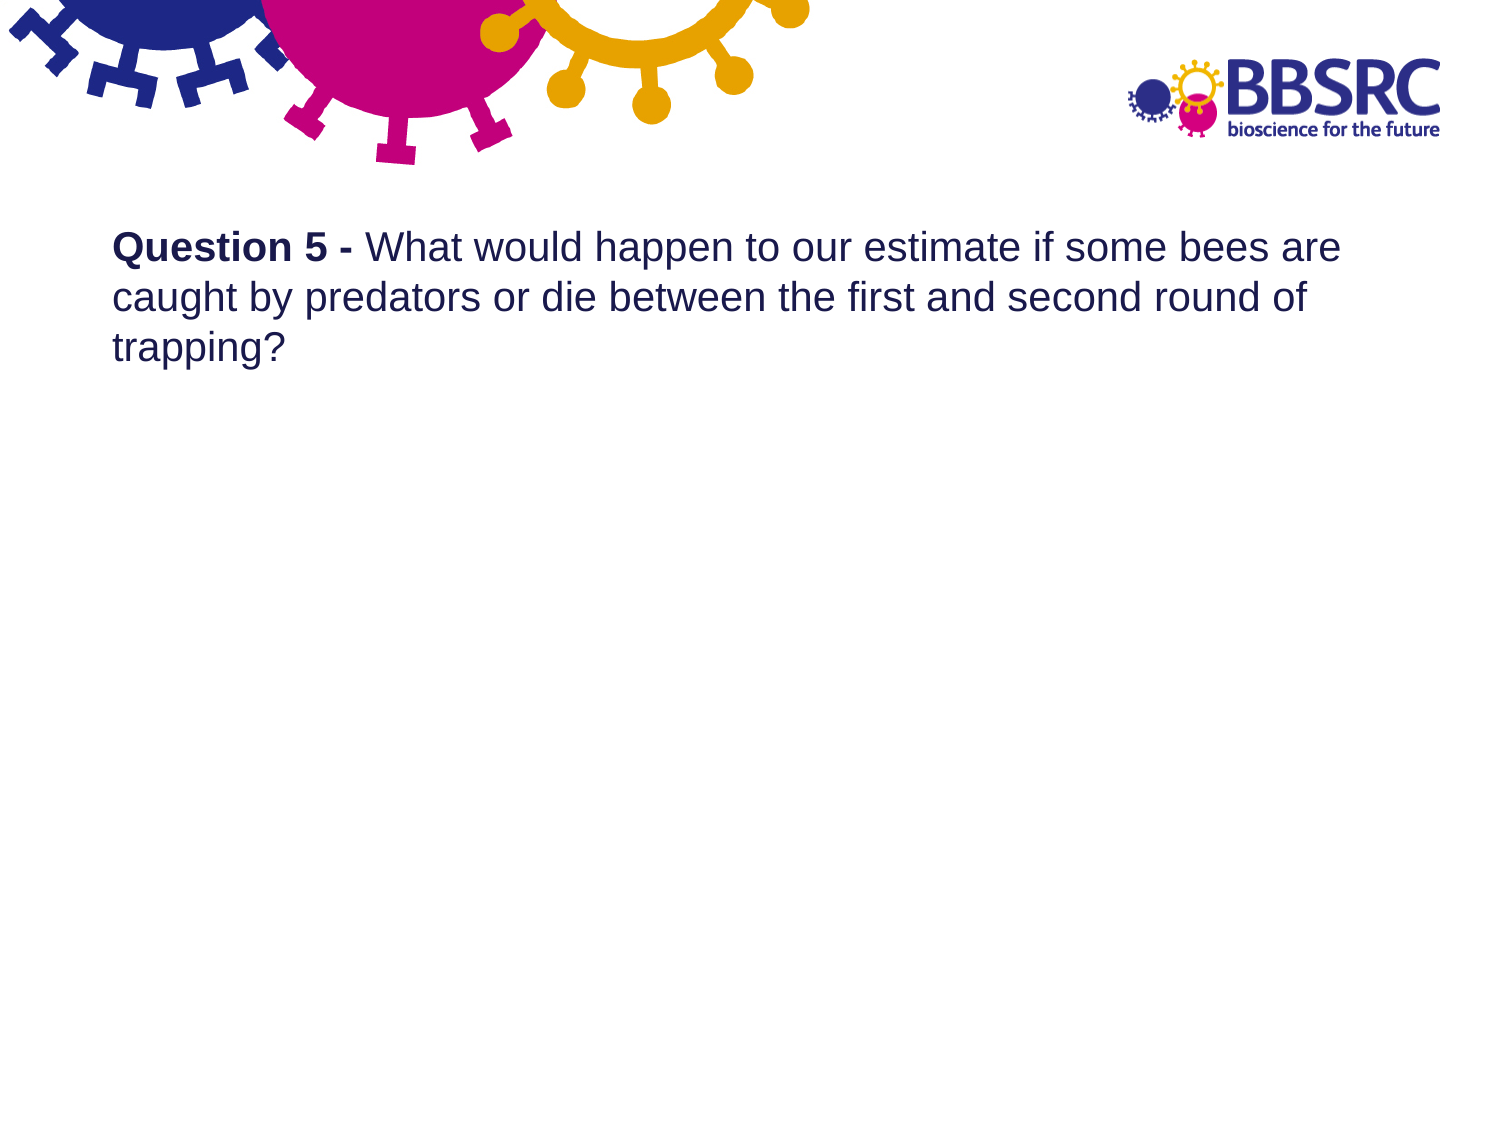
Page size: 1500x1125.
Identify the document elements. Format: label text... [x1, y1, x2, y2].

list Question 5 - What would happen to our estimate if some bees are caught by predators or die between the first and second round of trapping? [112, 219, 1377, 1012]
